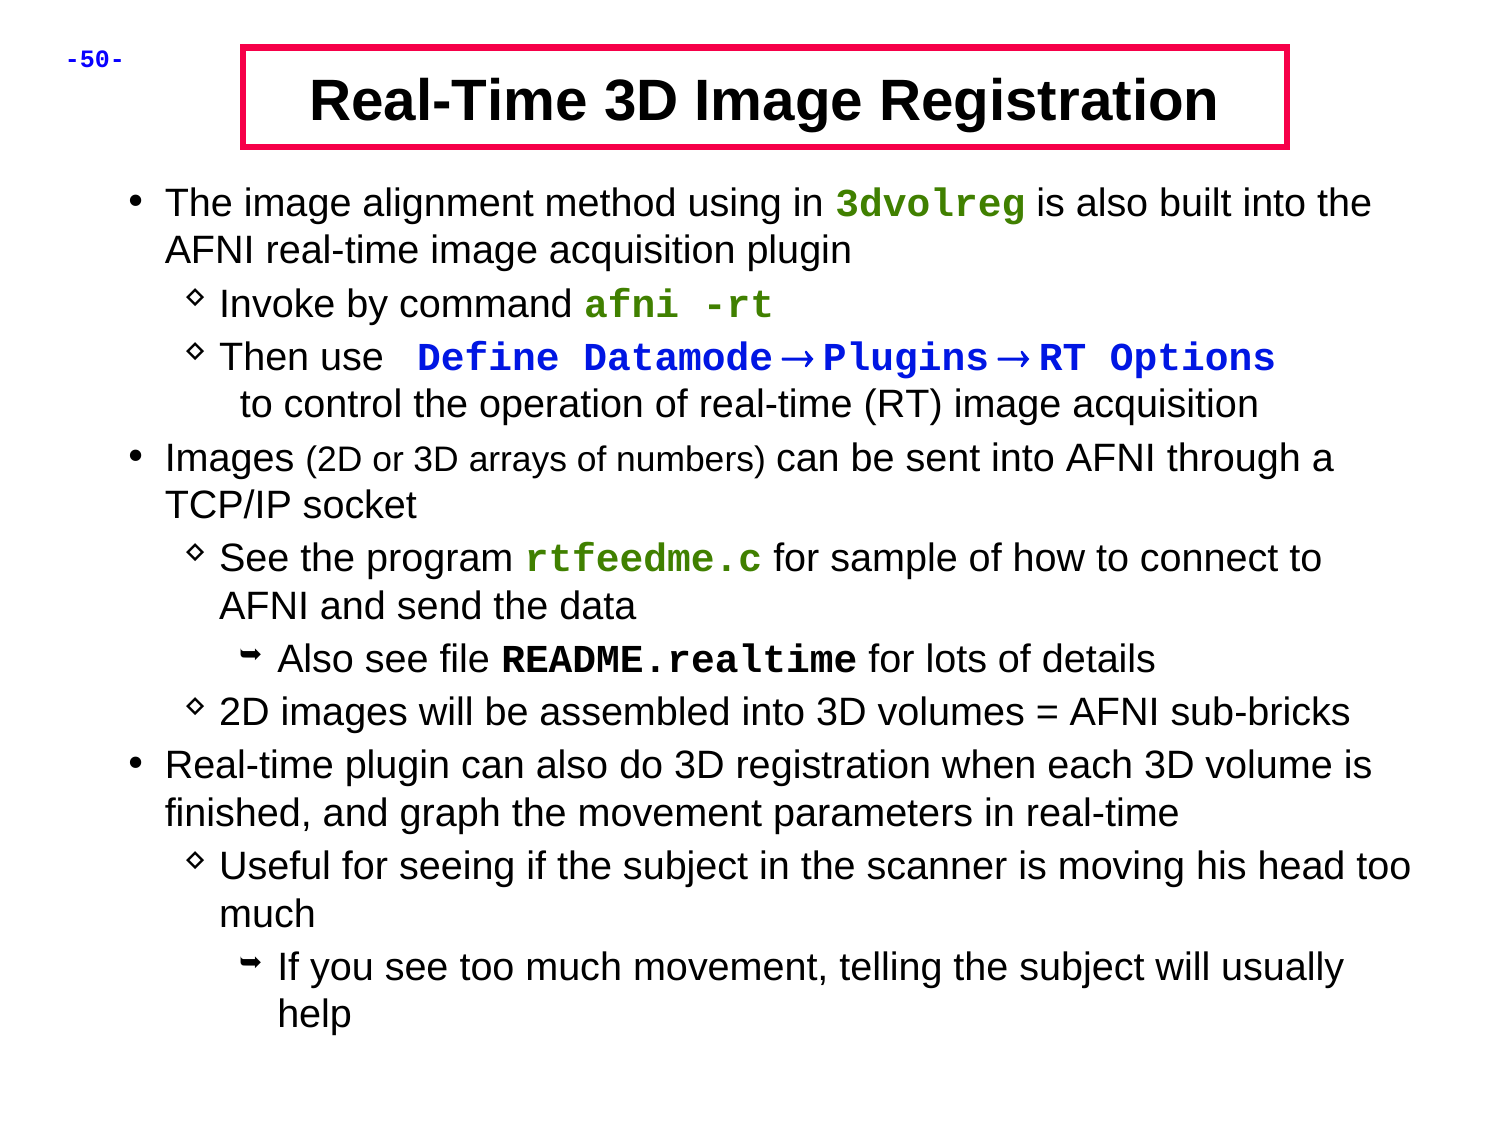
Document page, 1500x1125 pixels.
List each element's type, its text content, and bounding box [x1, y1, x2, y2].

text_box Real-Time 3D Image Registration [242, 47, 1287, 148]
text_box The image alignment method using in 3dvolreg is also built into the AFNI real-time image acquisition plugin Invoke by command afni -rt Then use Define Datamode  Plugins  RT Options to control the operation of real-time (RT) image acquisition Images (2D or 3D arrays of numbers) can be sent into AFNI through a TCP/IP socket See the program rtfeedme.c for sample of how to connect to AFNI and send the data Also see file README.realtime for lots of details 2D images will be assembled into 3D volumes = AFNI sub-bricks Real-time plugin can also do 3D registration when each 3D volume is finished, and graph the movement parameters in real-time Useful for seeing if the subject in the scanner is moving his head too much If you see too much movement, telling the subject will usually help [112, 169, 1438, 1075]
